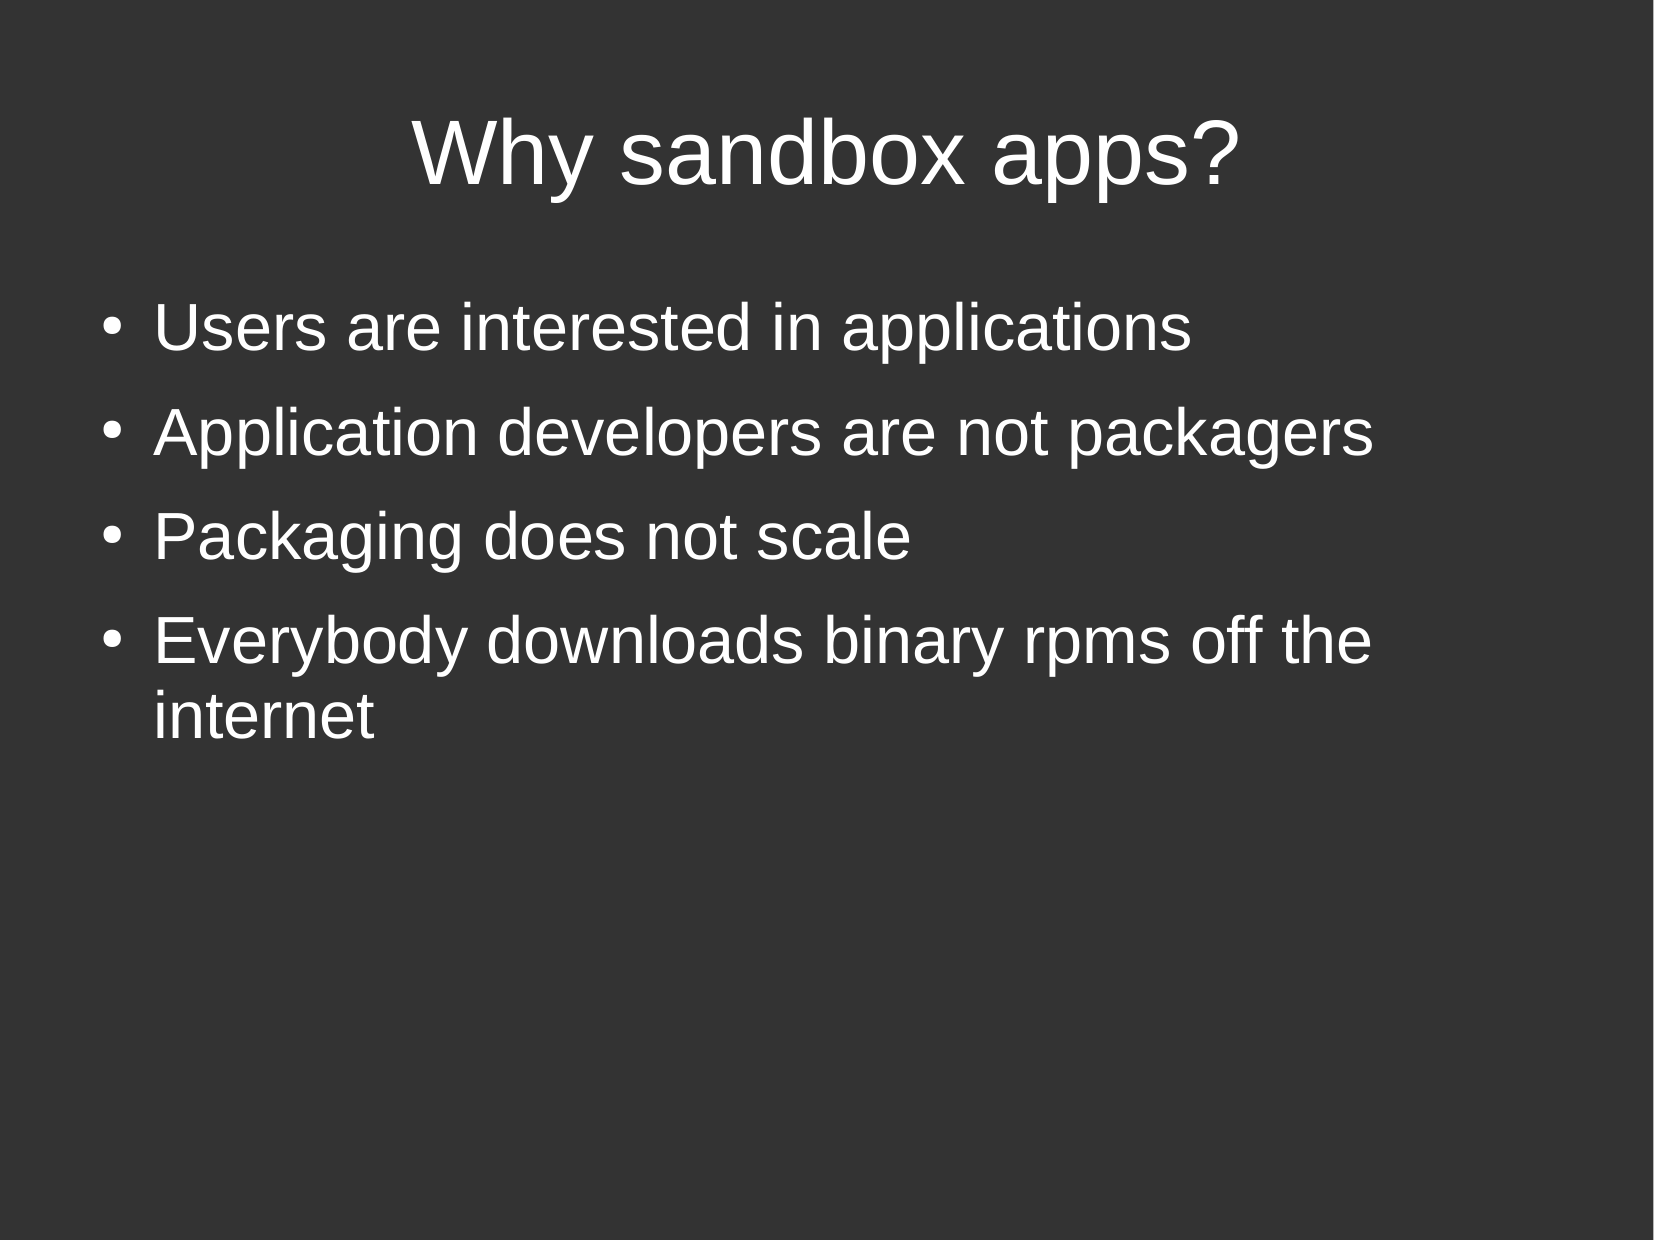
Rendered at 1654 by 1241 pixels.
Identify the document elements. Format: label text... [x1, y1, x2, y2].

list Users are interested in applications Application developers are not packagers Packaging does not scale Everybody downloads binary rpms off the internet [82, 290, 1571, 1010]
title Why sandbox apps? [82, 49, 1571, 257]
